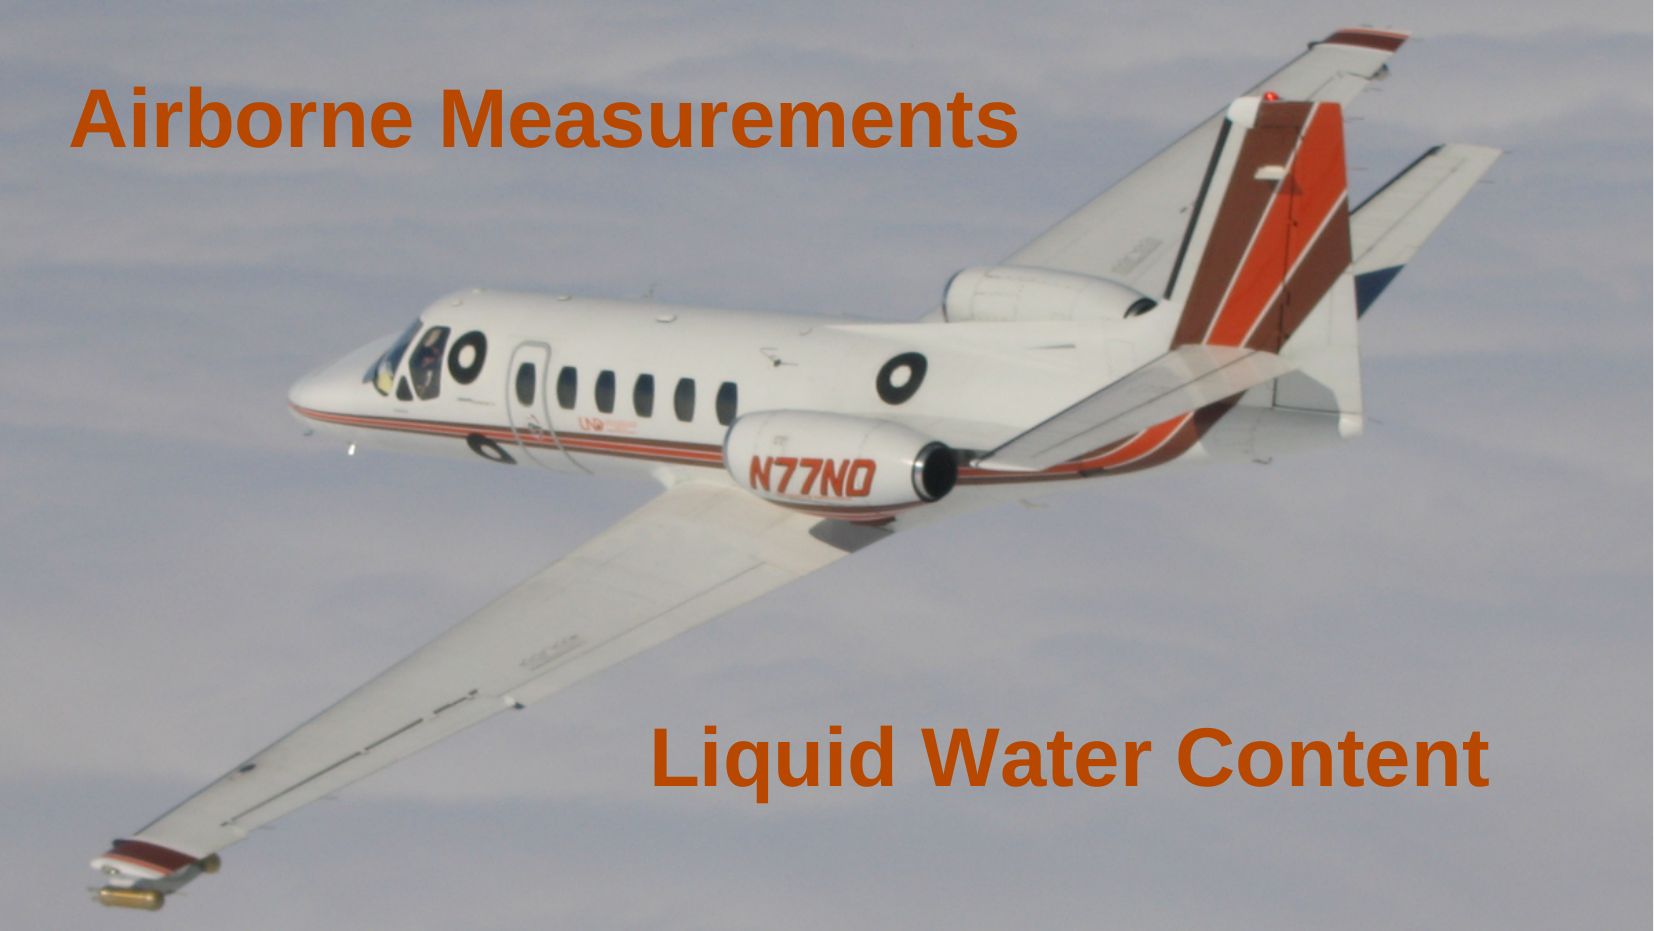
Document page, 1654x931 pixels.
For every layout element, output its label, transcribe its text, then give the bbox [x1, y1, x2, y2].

text_box Liquid Water Content [574, 713, 1566, 806]
text_box Airborne Measurements [0, 75, 1090, 167]
picture [0, 0, 1654, 931]
